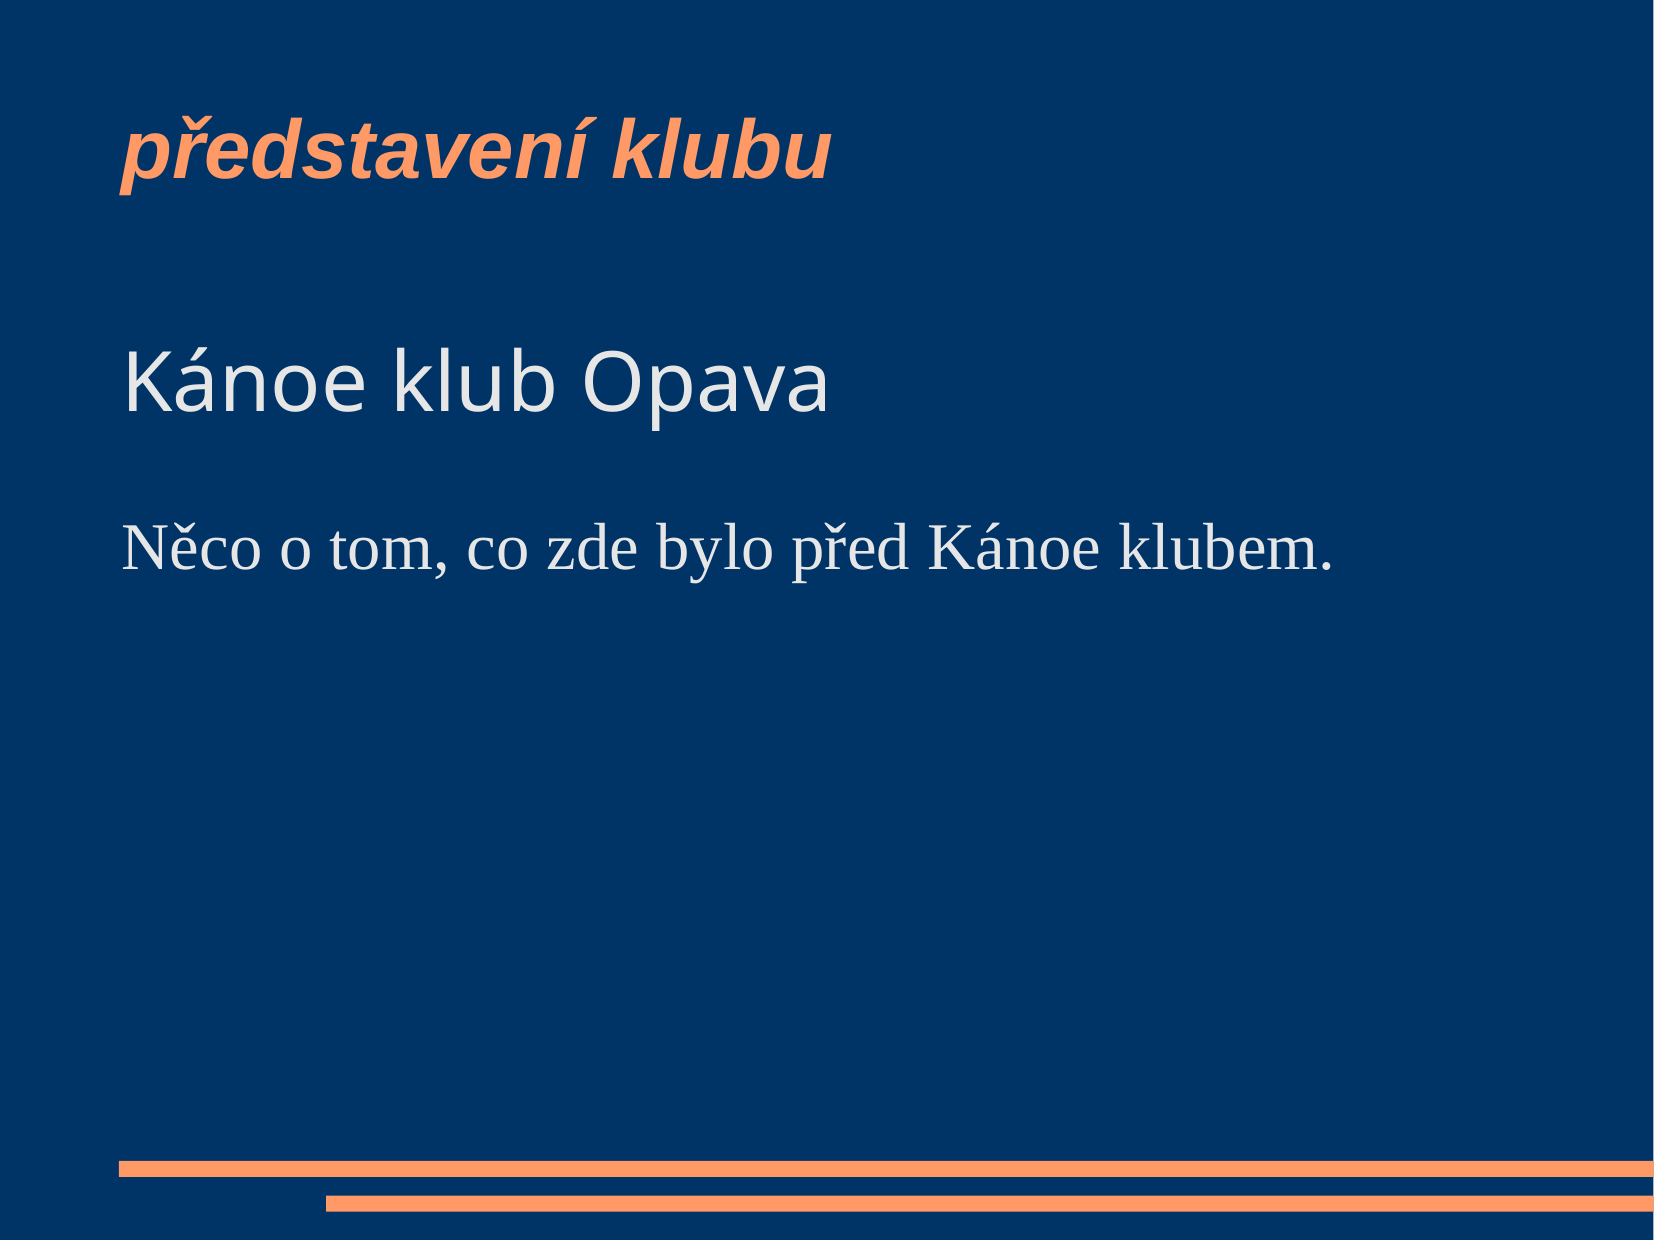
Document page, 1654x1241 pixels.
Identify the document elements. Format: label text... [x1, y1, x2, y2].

title představení klubu [121, 46, 1534, 254]
list Kánoe klub Opava Něco o tom, co zde bylo před Kánoe klubem. [121, 322, 1561, 1133]
